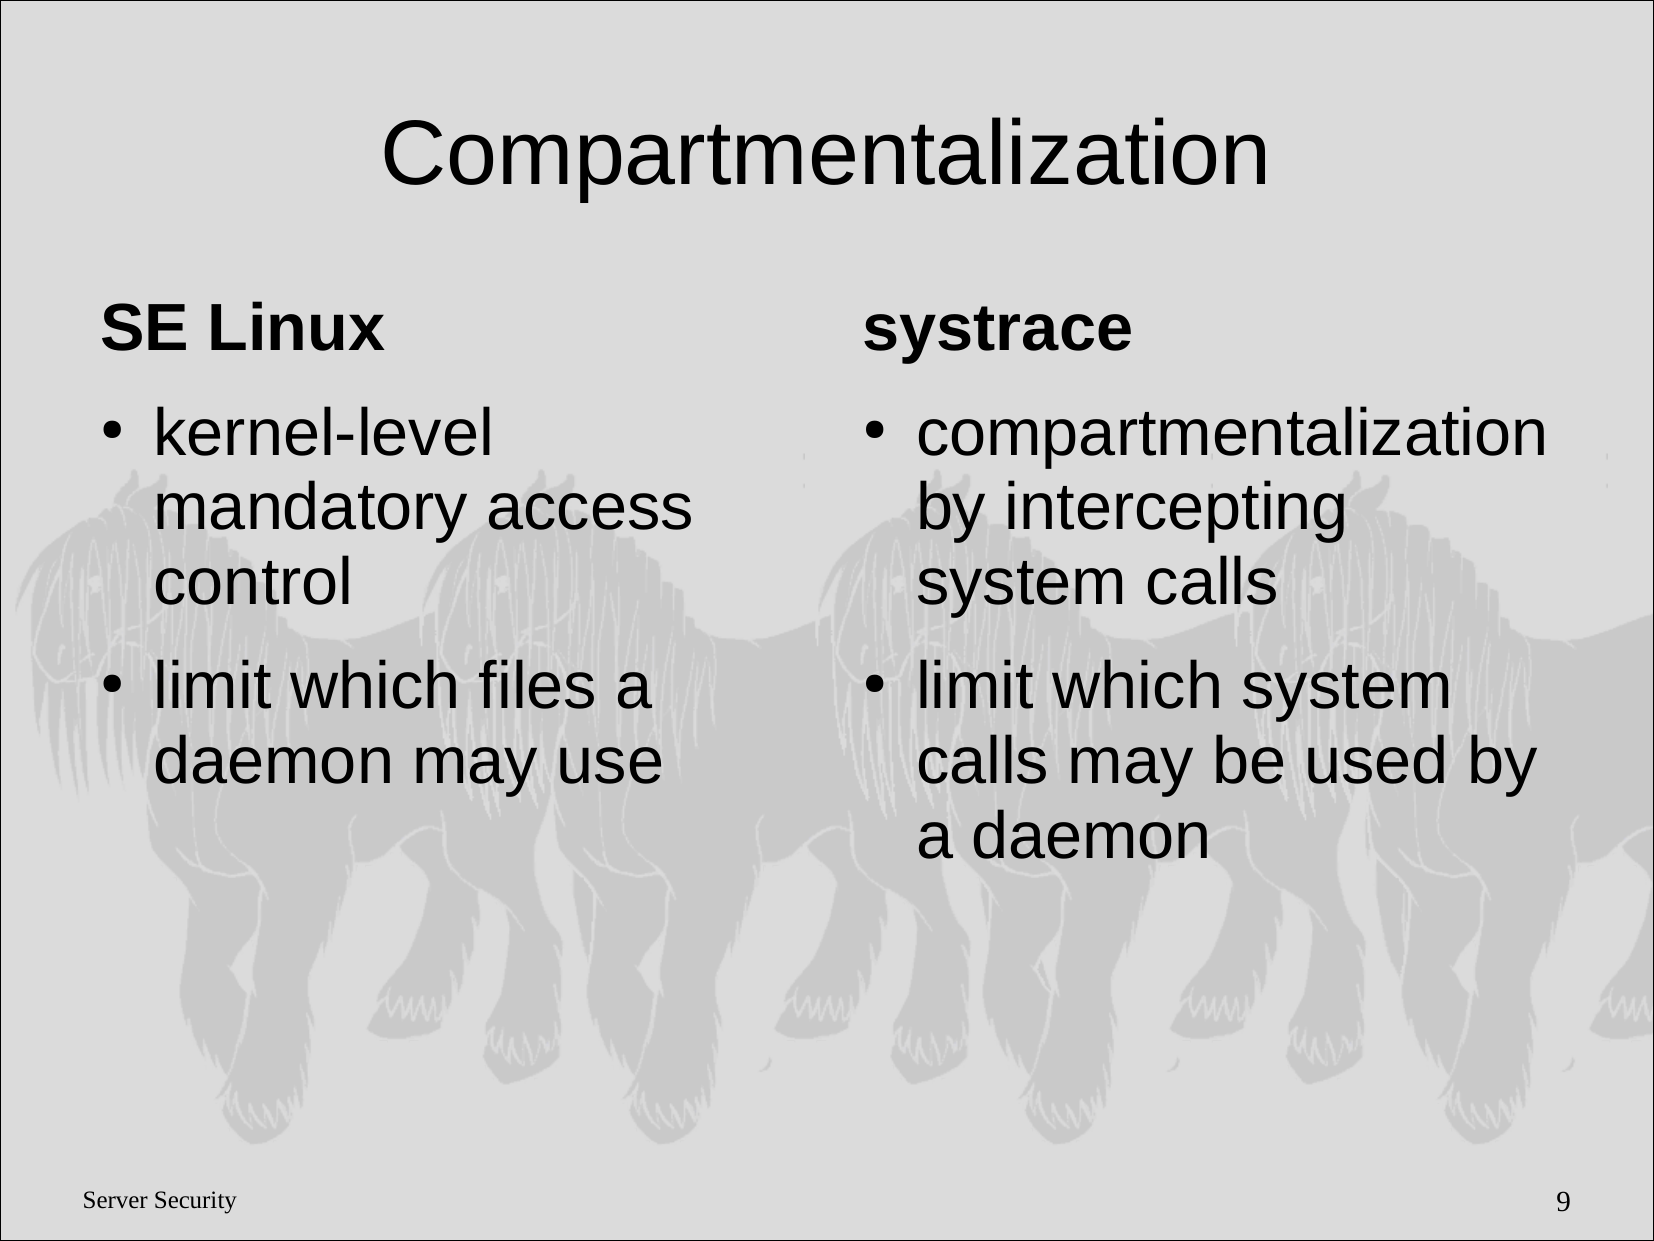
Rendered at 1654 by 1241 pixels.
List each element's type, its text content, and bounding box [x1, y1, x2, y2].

title Compartmentalization [82, 49, 1571, 257]
list systrace compartmentalization by intercepting system calls limit which system calls may be used by a daemon [845, 290, 1572, 1094]
list SE Linux kernel-level mandatory access control limit which files a daemon may use [82, 290, 809, 1109]
